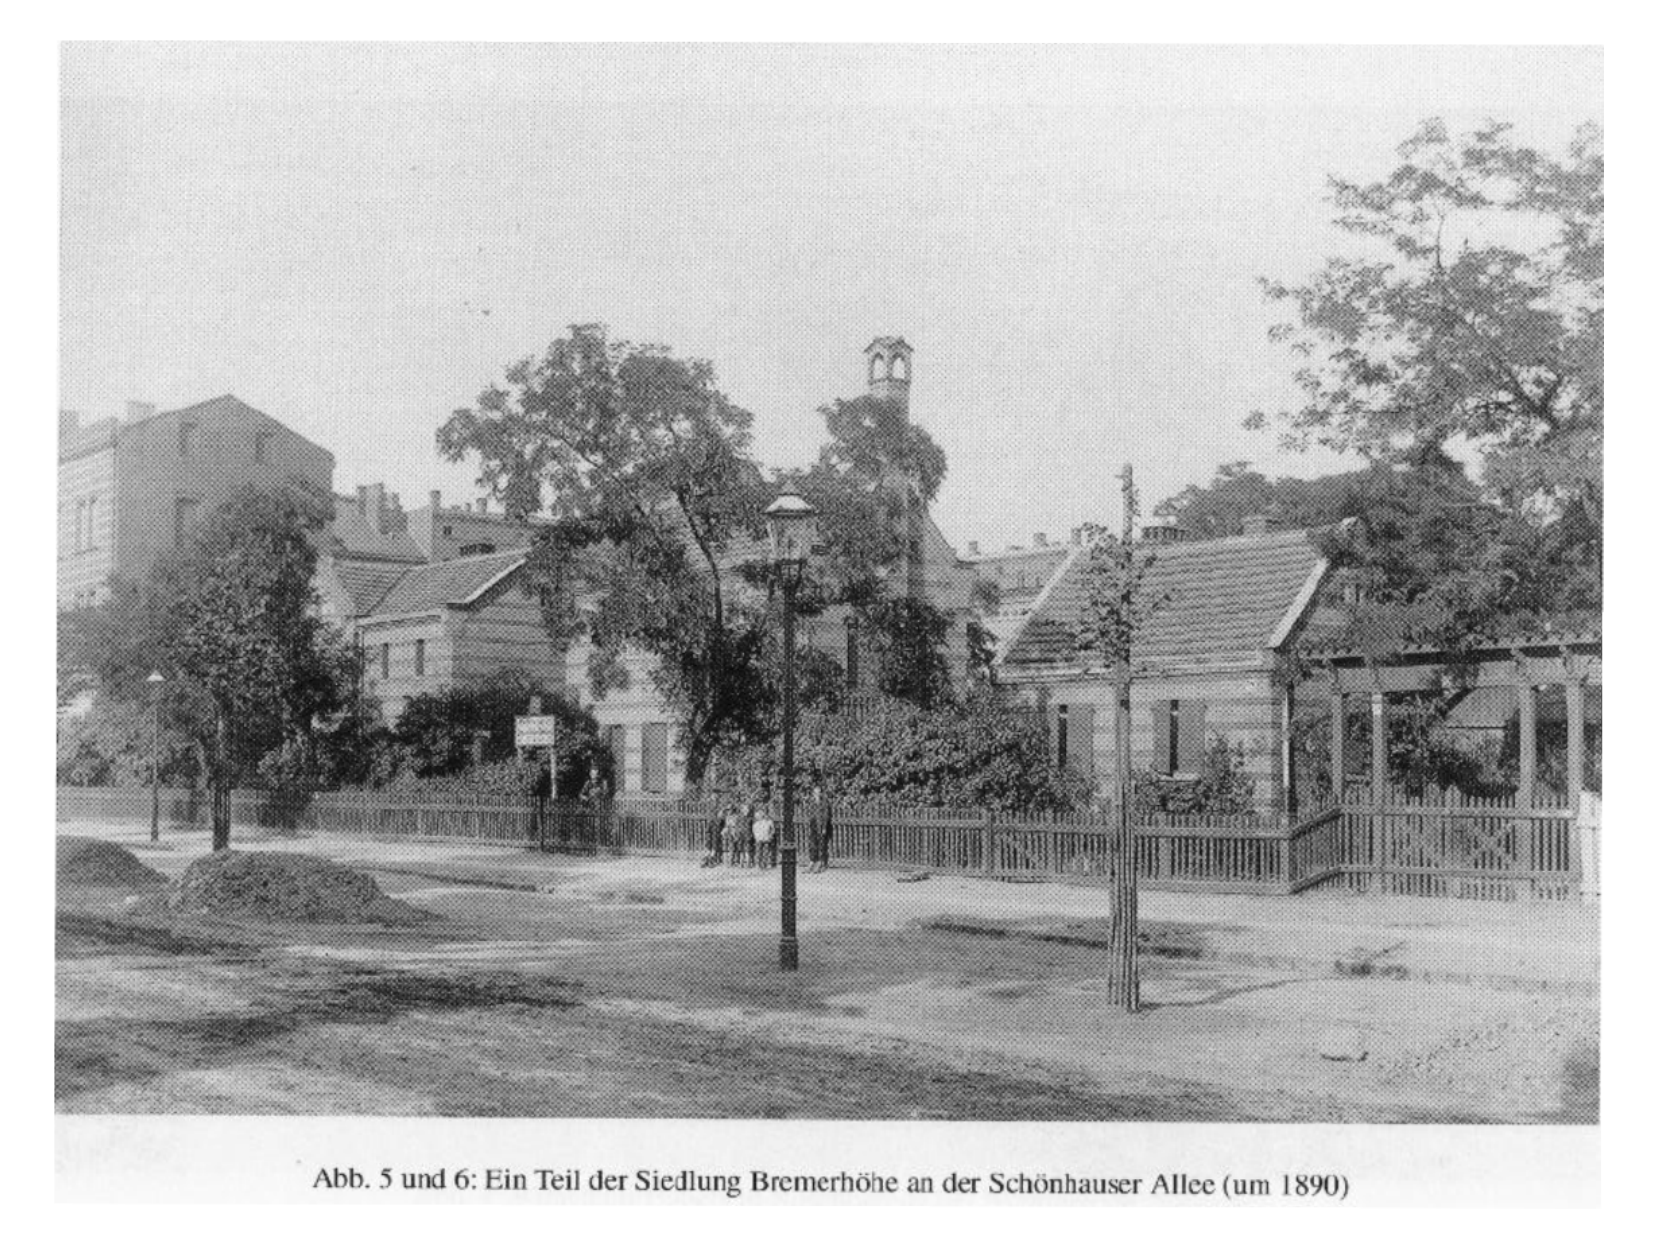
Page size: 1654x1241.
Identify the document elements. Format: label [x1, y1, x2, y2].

picture [53, 39, 1604, 1209]
